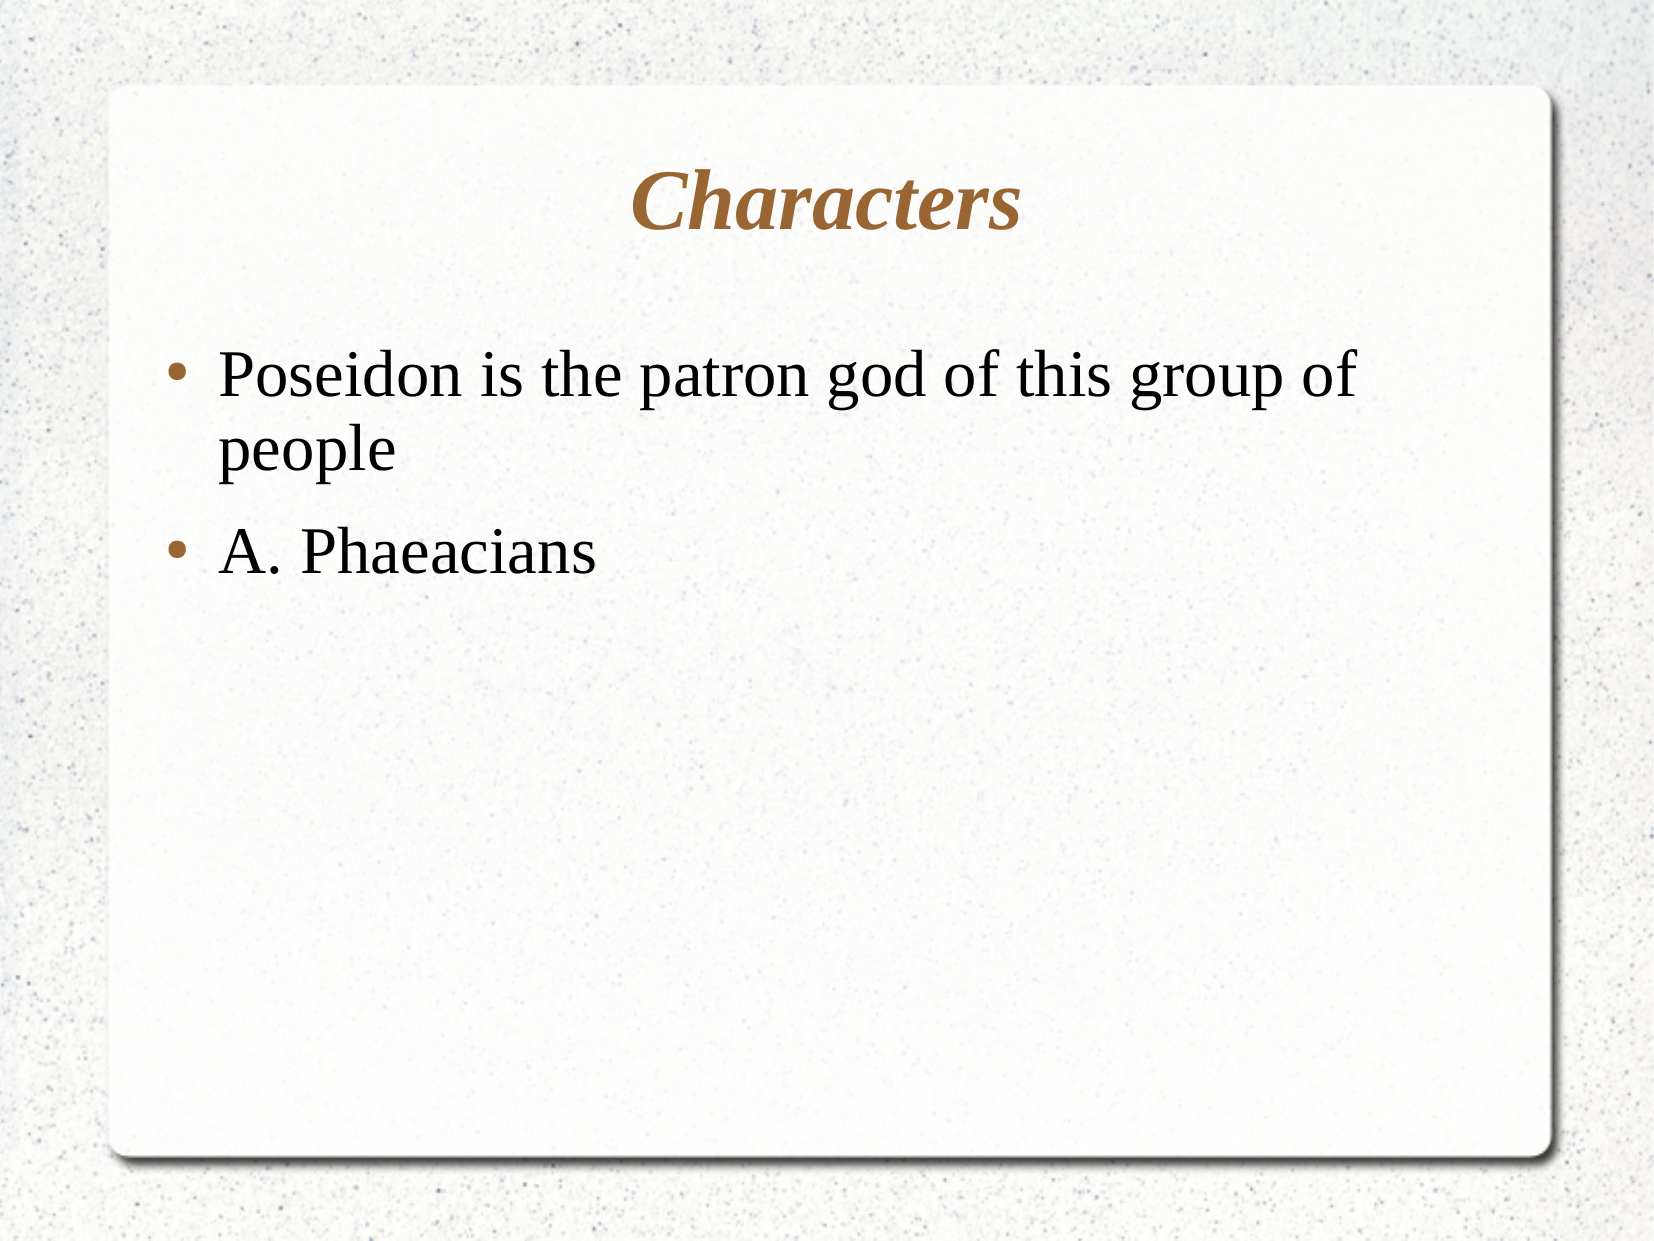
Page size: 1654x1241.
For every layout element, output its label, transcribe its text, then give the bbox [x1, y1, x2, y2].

list Poseidon is the patron god of this group of people A. Phaeacians [147, 336, 1506, 987]
title Characters [118, 96, 1536, 304]
picture [0, 0, 1654, 1241]
